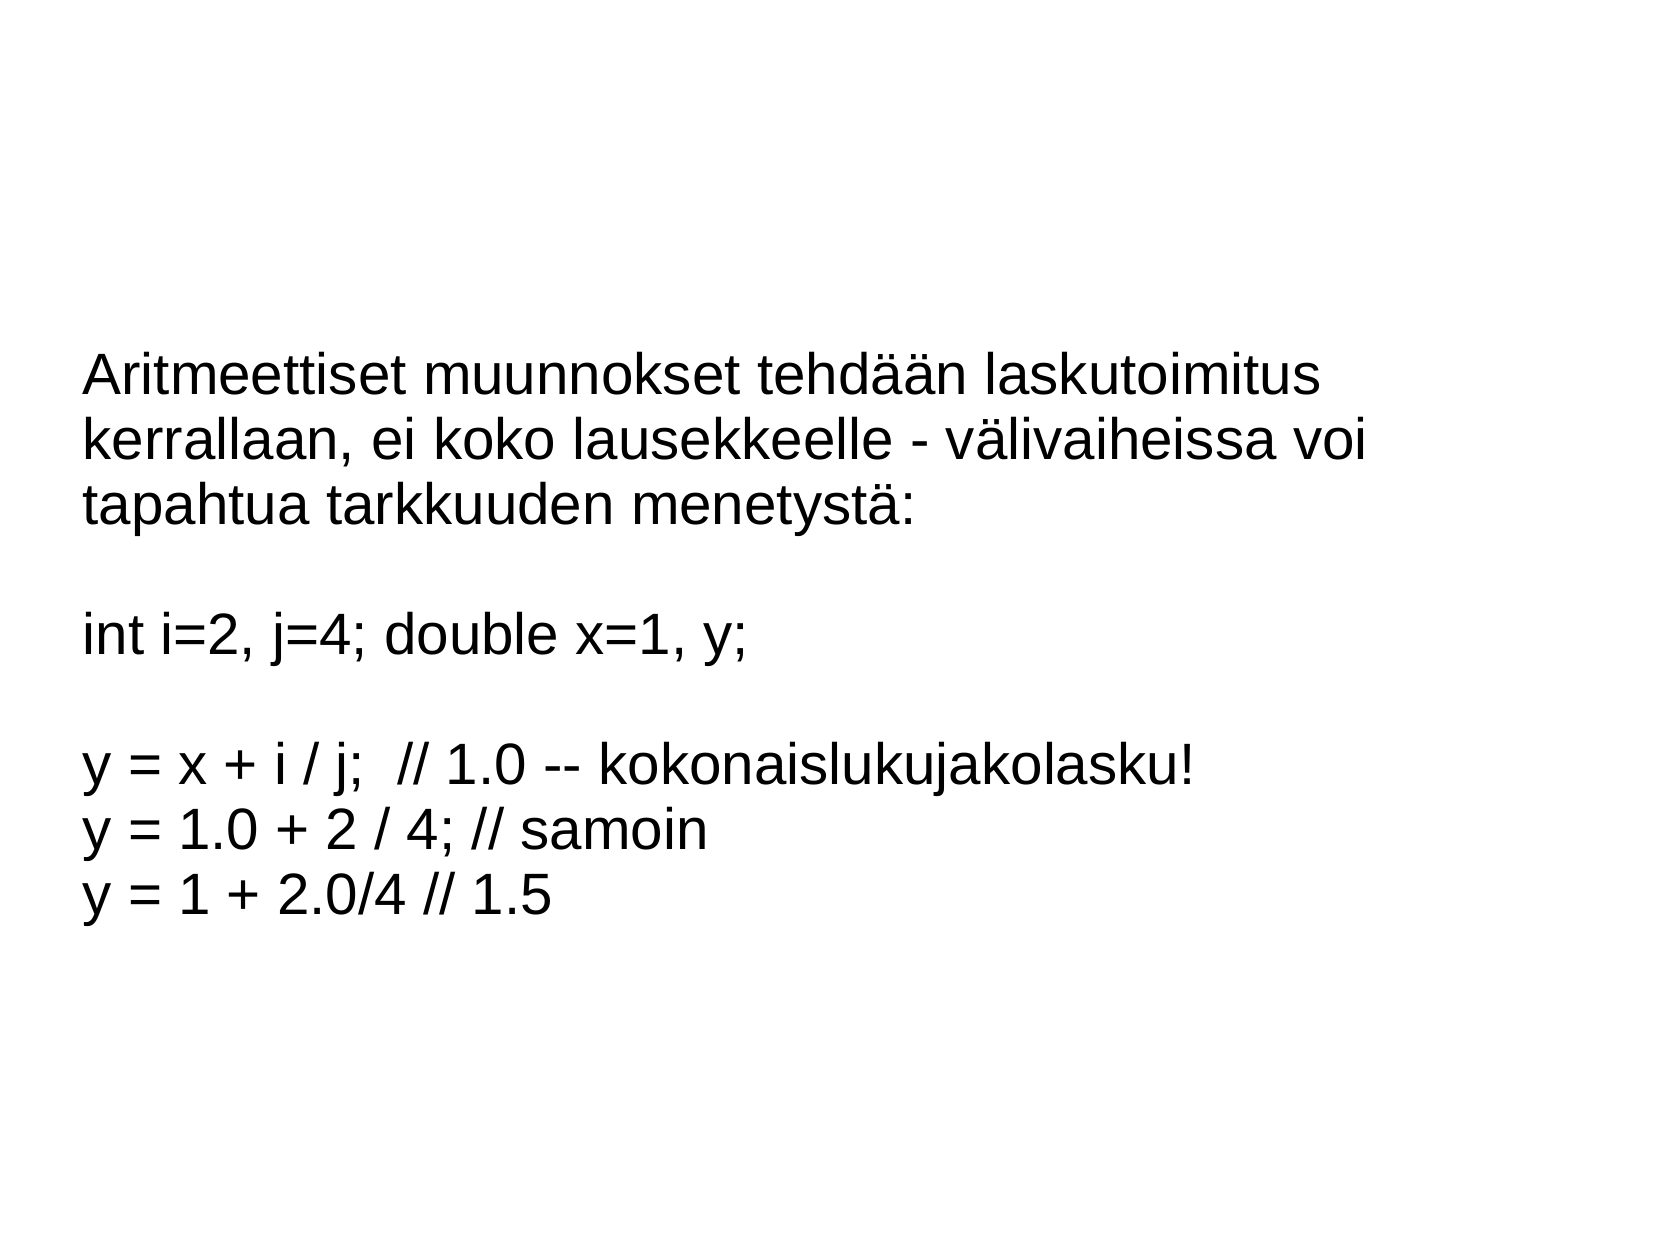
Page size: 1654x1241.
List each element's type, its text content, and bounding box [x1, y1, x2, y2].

text_box Aritmeettiset muunnokset tehdään laskutoimitus kerrallaan, ei koko lausekkeelle - välivaiheissa voi tapahtua tarkkuuden menetystä: int i=2, j=4; double x=1, y; y = x + i / j; // 1.0 -- kokonaislukujakolasku! y = 1.0 + 2 / 4; // samoin y = 1 + 2.0/4 // 1.5 [82, 297, 1571, 1102]
